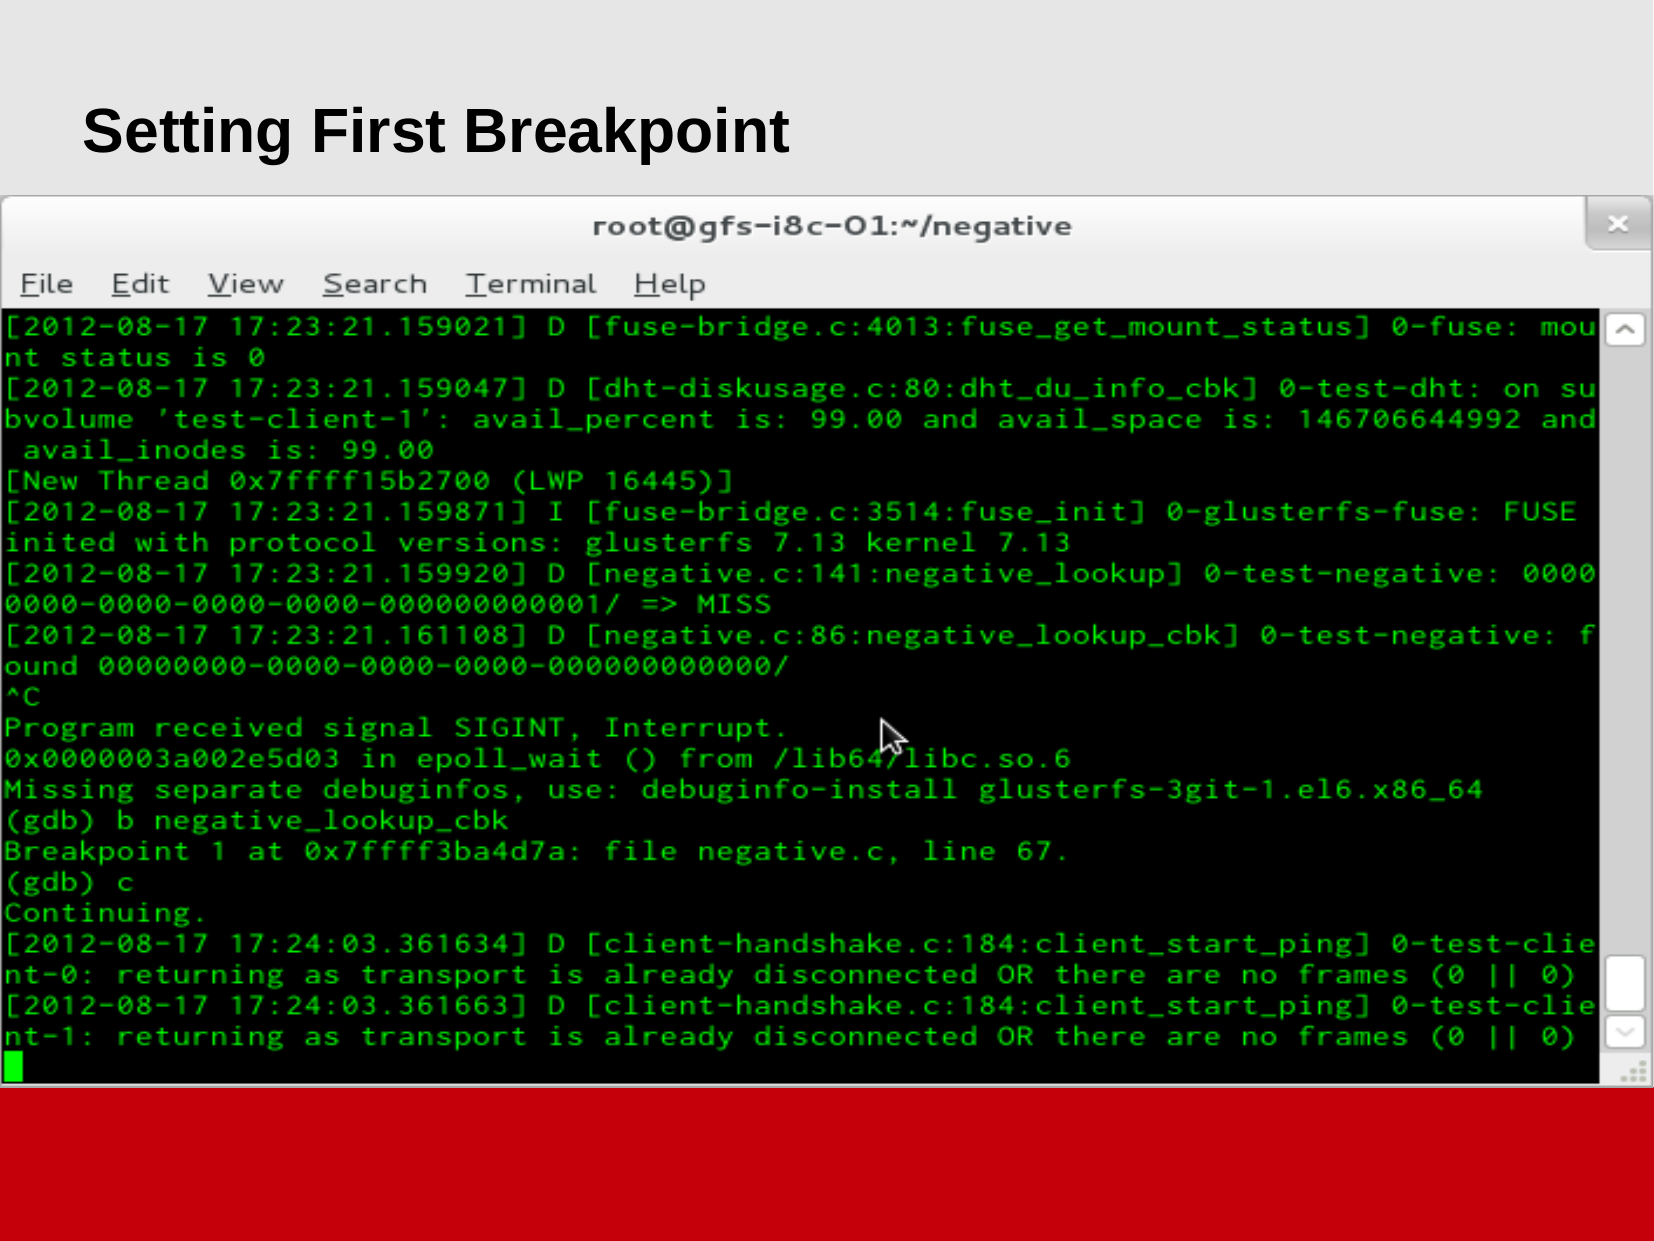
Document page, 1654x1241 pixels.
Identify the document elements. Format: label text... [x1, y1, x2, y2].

title Setting First Breakpoint [82, 37, 1571, 195]
picture [0, 195, 1654, 1088]
